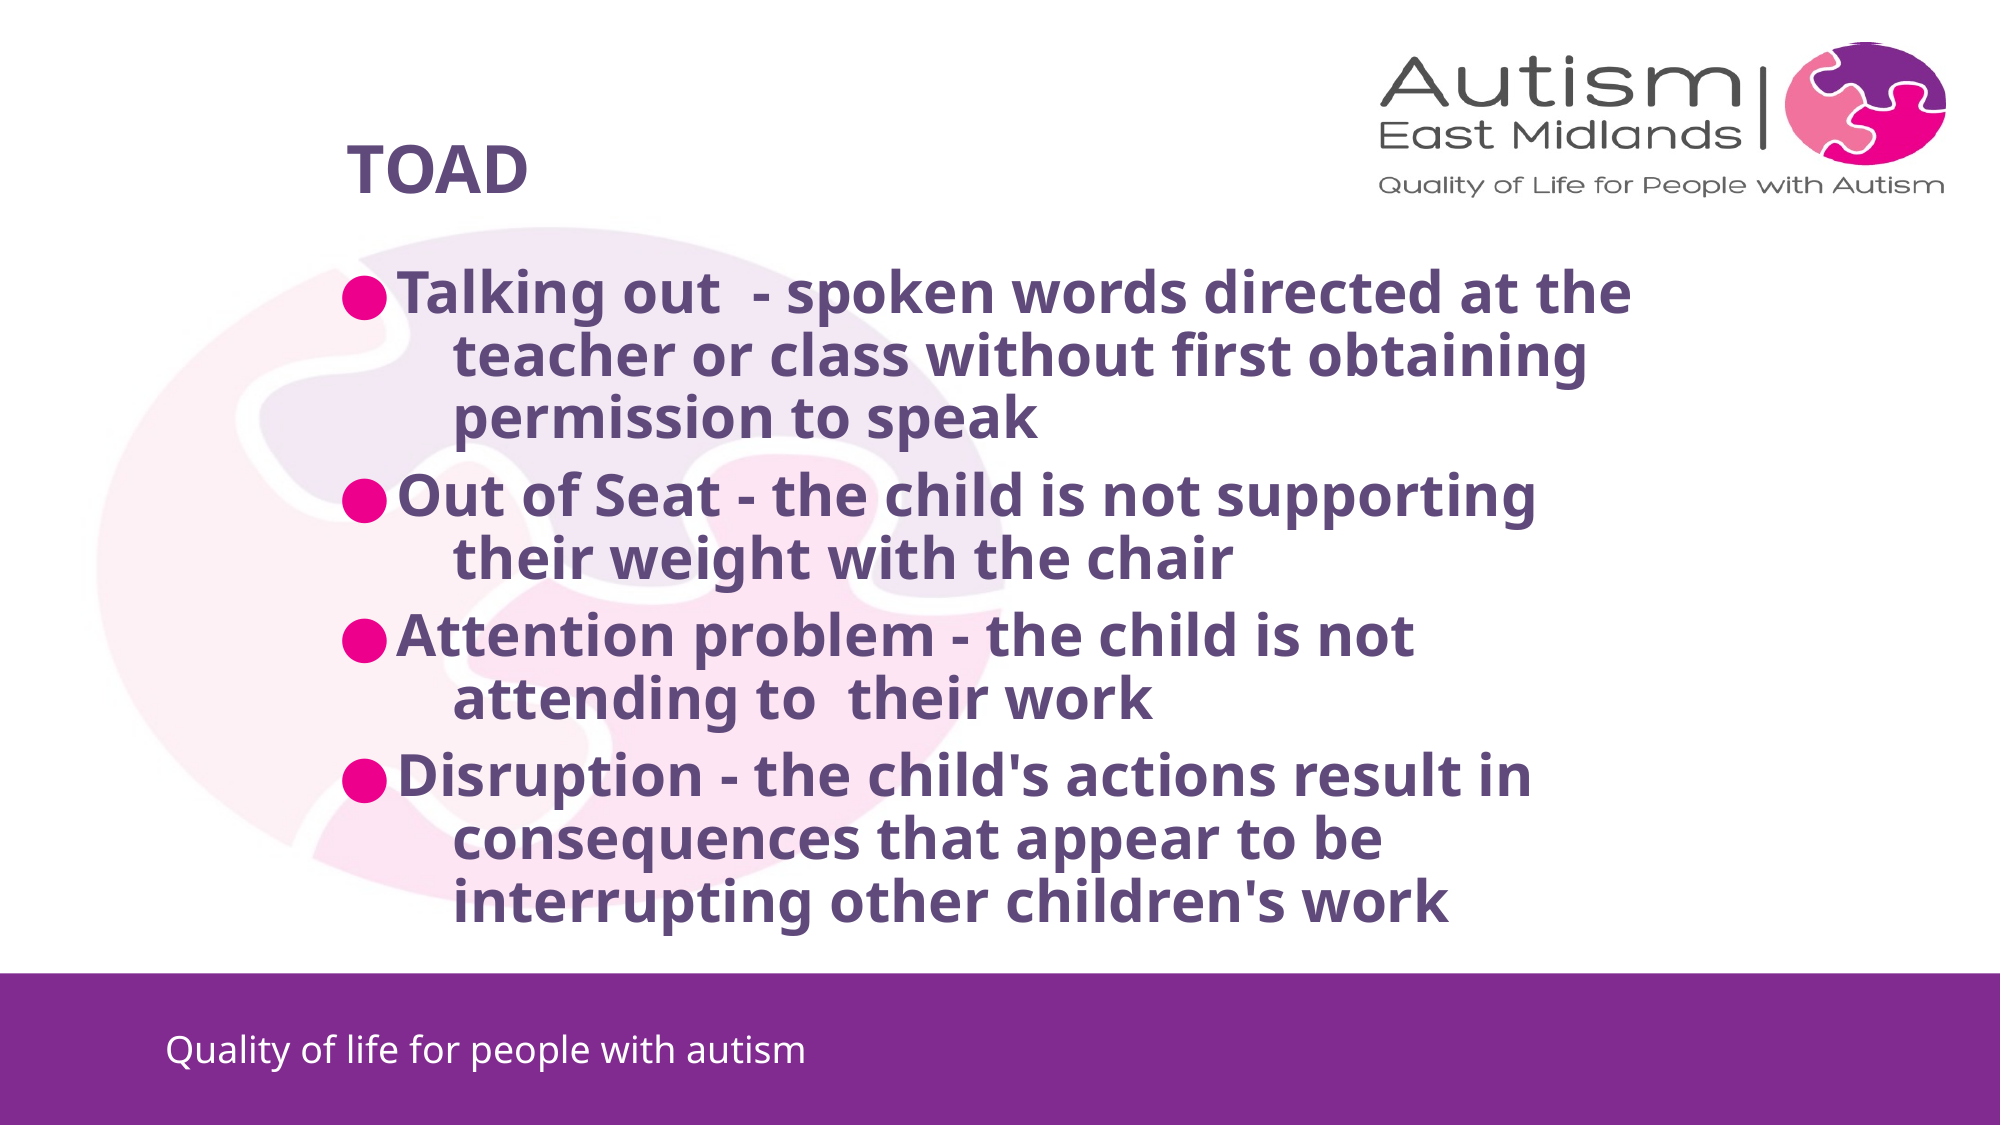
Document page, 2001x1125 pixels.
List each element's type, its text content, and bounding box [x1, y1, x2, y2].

title TOAD [331, 54, 1682, 279]
list Talking out - spoken words directed at the teacher or class without first obtaining permission to speak Out of Seat - the child is not supporting their weight with the chair Attention problem - the child is not attending to their work Disruption - the child's actions result in consequences that appear to be interrupting other children's work [324, 255, 1675, 1000]
